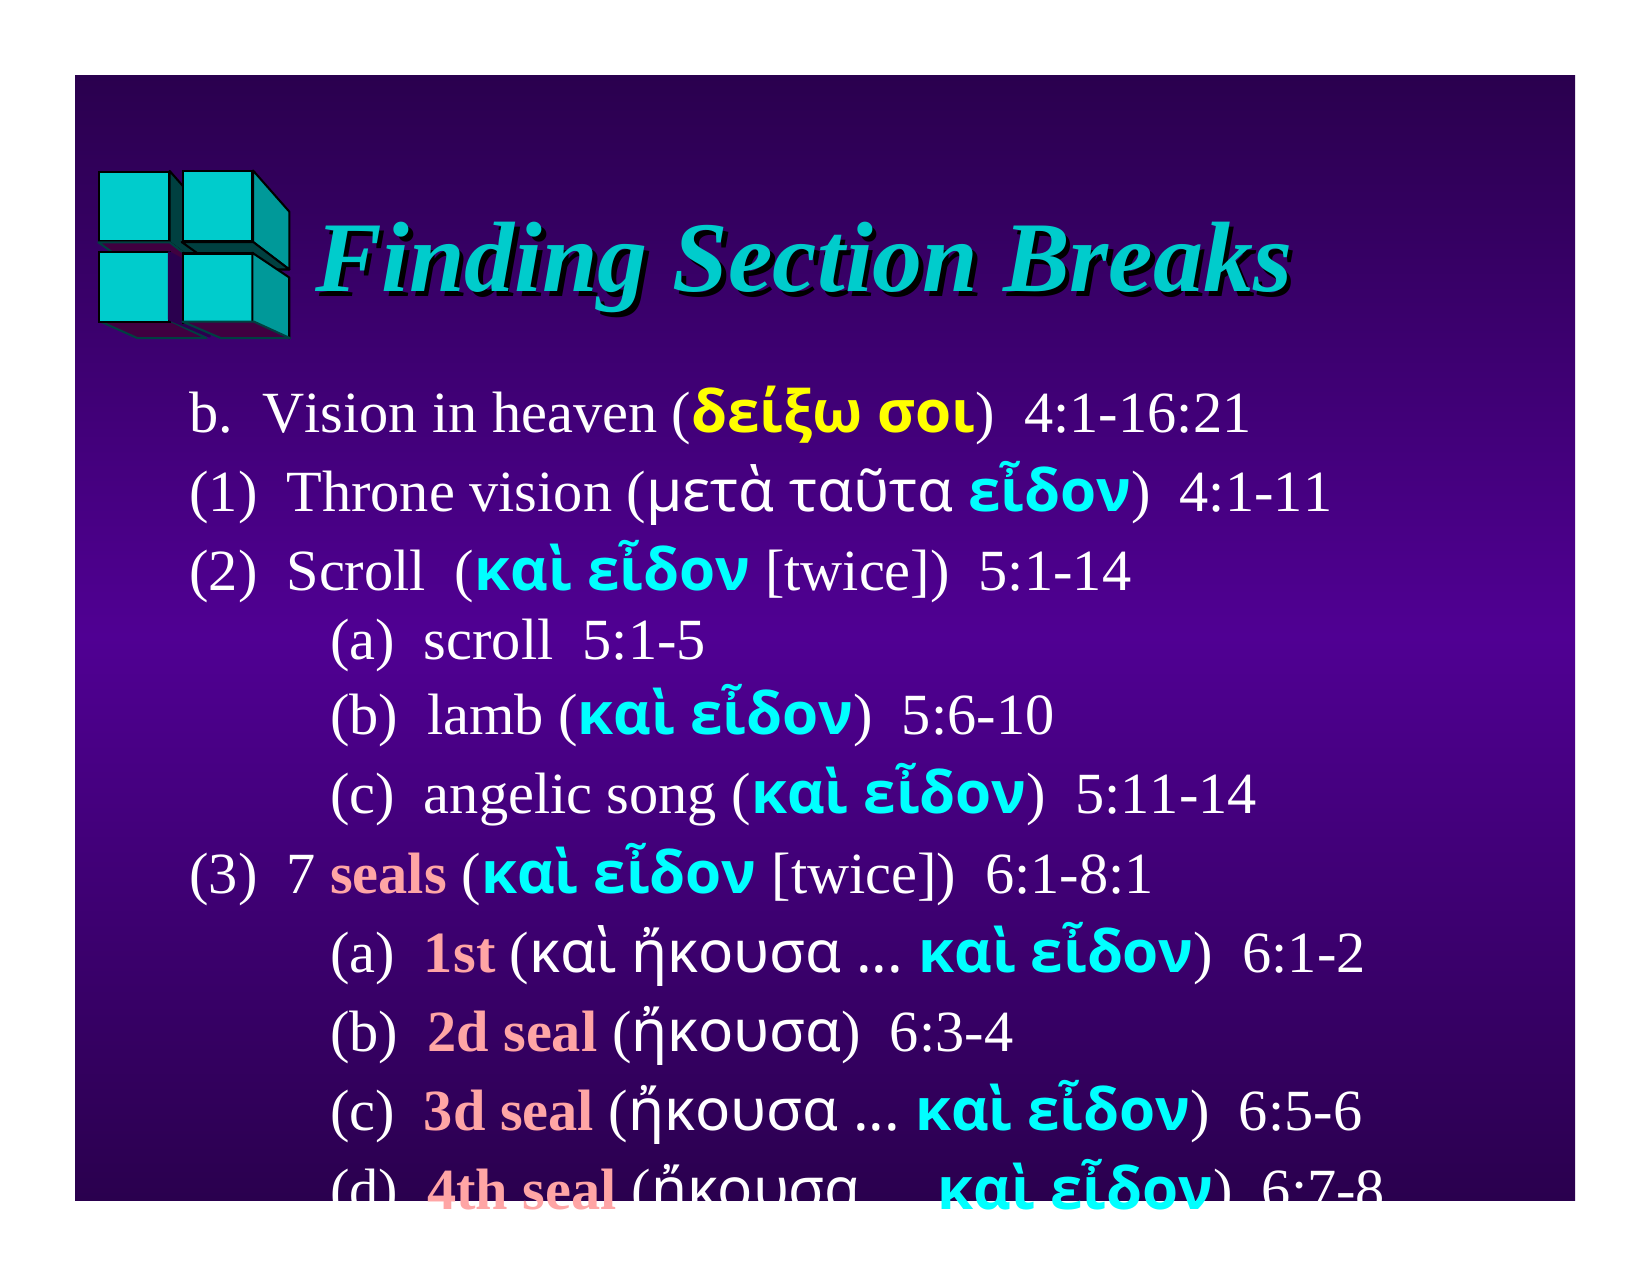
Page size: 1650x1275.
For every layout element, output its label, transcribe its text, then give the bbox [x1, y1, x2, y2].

title Finding Section Breaks [299, 153, 1463, 363]
text_box b. Vision in heaven (δείξω σοι) 4:1-16:21 (1) Throne vision (μετὰ ταῦτα εἶδον) 4:1-11 (2) Scroll (καὶ εἶδον [twice]) 5:1-14 (a) scroll 5:1-5 (b) lamb (καὶ εἶδον) 5:6-10 (c) angelic song (καὶ εἶδον) 5:11-14 (3) 7 seals (καὶ εἶδον [twice]) 6:1-8:1 (a) 1st (καὶ ἤκουσα ... καὶ εἶδον) 6:1-2 (b) 2d seal (ἤκουσα) 6:3-4 (c) 3d seal (ἤκουσα ... καὶ εἶδον) 6:5-6 (d) 4th seal (ἤκουσα ... καὶ εἶδον) 6:7-8 [174, 362, 1450, 1235]
